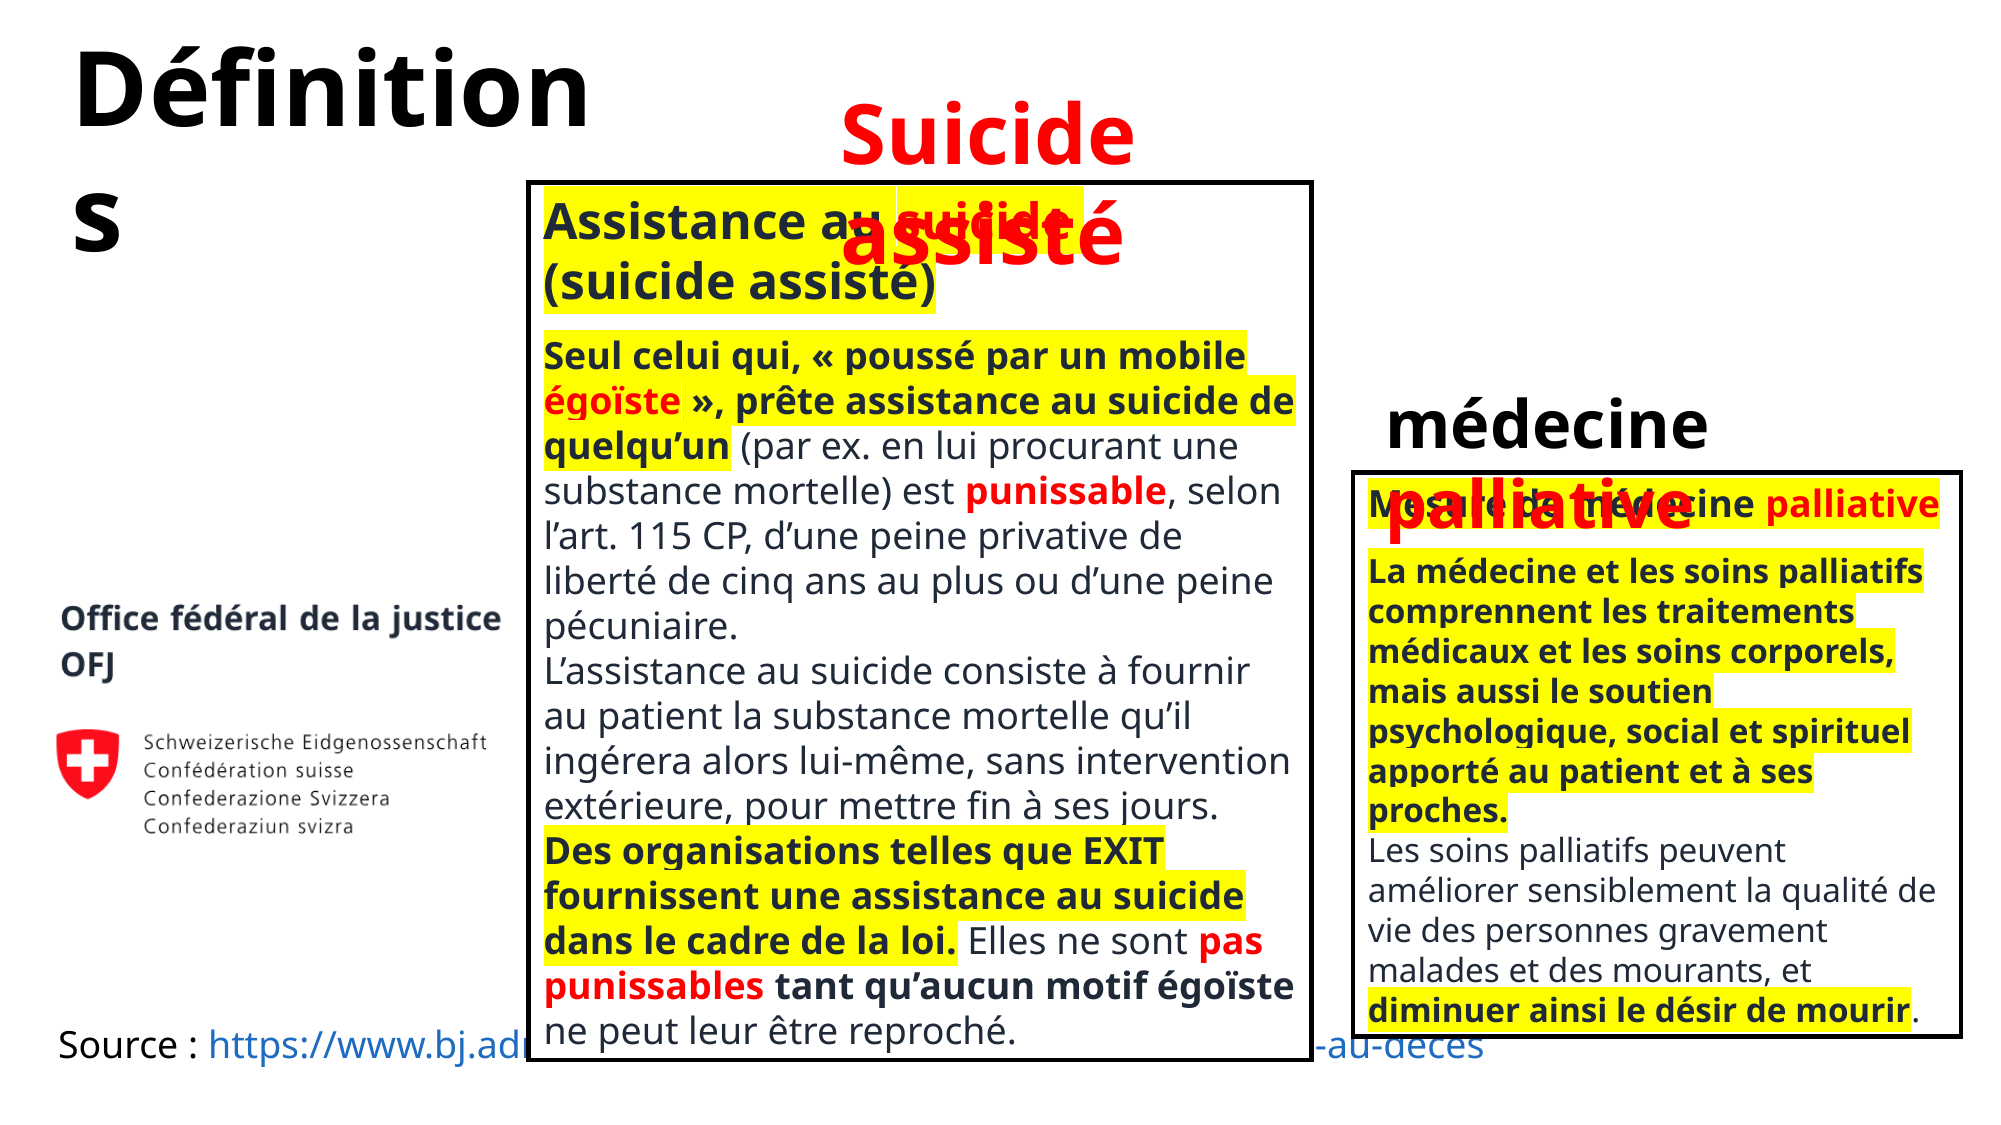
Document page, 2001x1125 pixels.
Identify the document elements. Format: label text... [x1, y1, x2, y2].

text_box Définitions [56, 15, 613, 157]
text_box médecine palliative [1370, 374, 2000, 471]
picture [22, 583, 526, 882]
text_box Suicide assisté [825, 73, 1444, 191]
text_box Assistance au suicide (suicide assisté) Seul celui qui, « poussé par un mobile égoïste », prête assistance au suicide de quelqu’un (par ex. en lui procurant une substance mortelle) est punissable, selon l’art. 115 CP, d’une peine privative de liberté de cinq ans au plus ou d’une peine pécuniaire. L’assistance au suicide consiste à fournir au patient la substance mortelle qu’il ingérera alors lui-même, sans intervention extérieure, pour mettre fin à ses jours. Des organisations telles que EXIT fournissent une assistance au suicide dans le cadre de la loi. Elles ne sont pas punissables tant qu’aucun motif égoïste ne peut leur être reproché. [528, 182, 1312, 978]
text_box Mesure de médecine palliative La médecine et les soins palliatifs comprennent les traitements médicaux et les soins corporels, mais aussi le soutien psychologique, social et spirituel apporté au patient et à ses proches. Les soins palliatifs peuvent améliorer sensiblement la qualité de vie des personnes gravement malades et des mourants, et diminuer ainsi le désir de mourir. [1352, 472, 1961, 978]
text_box Source : https://www.bj.admin.ch/fr/les-differentes-formes-d-assistance-au-deces [43, 1013, 1609, 1075]
